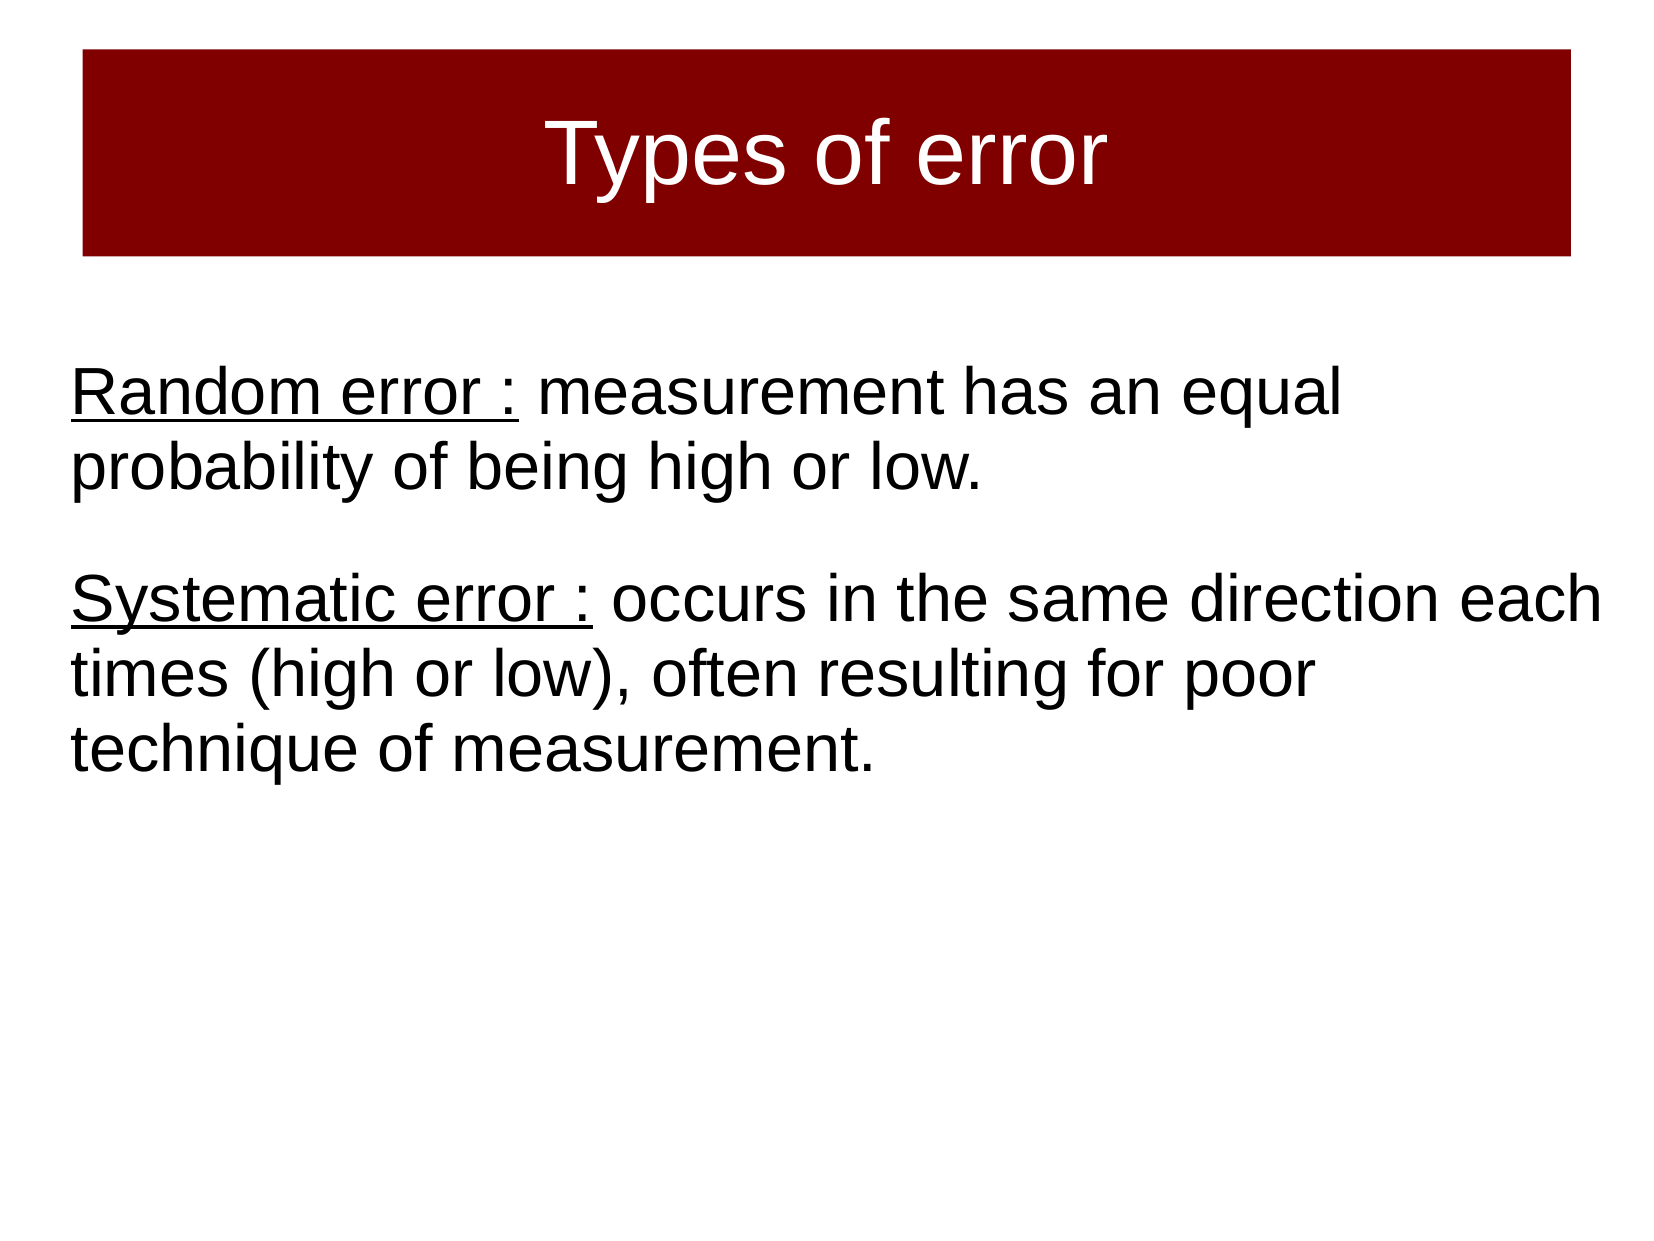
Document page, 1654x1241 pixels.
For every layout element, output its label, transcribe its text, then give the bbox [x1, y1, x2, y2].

list Random error : measurement has an equal probability of being high or low. [0, 354, 1625, 561]
title Types of error [82, 49, 1571, 257]
list Systematic error : occurs in the same direction each times (high or low), often resulting for poor technique of measurement. [0, 561, 1625, 857]
